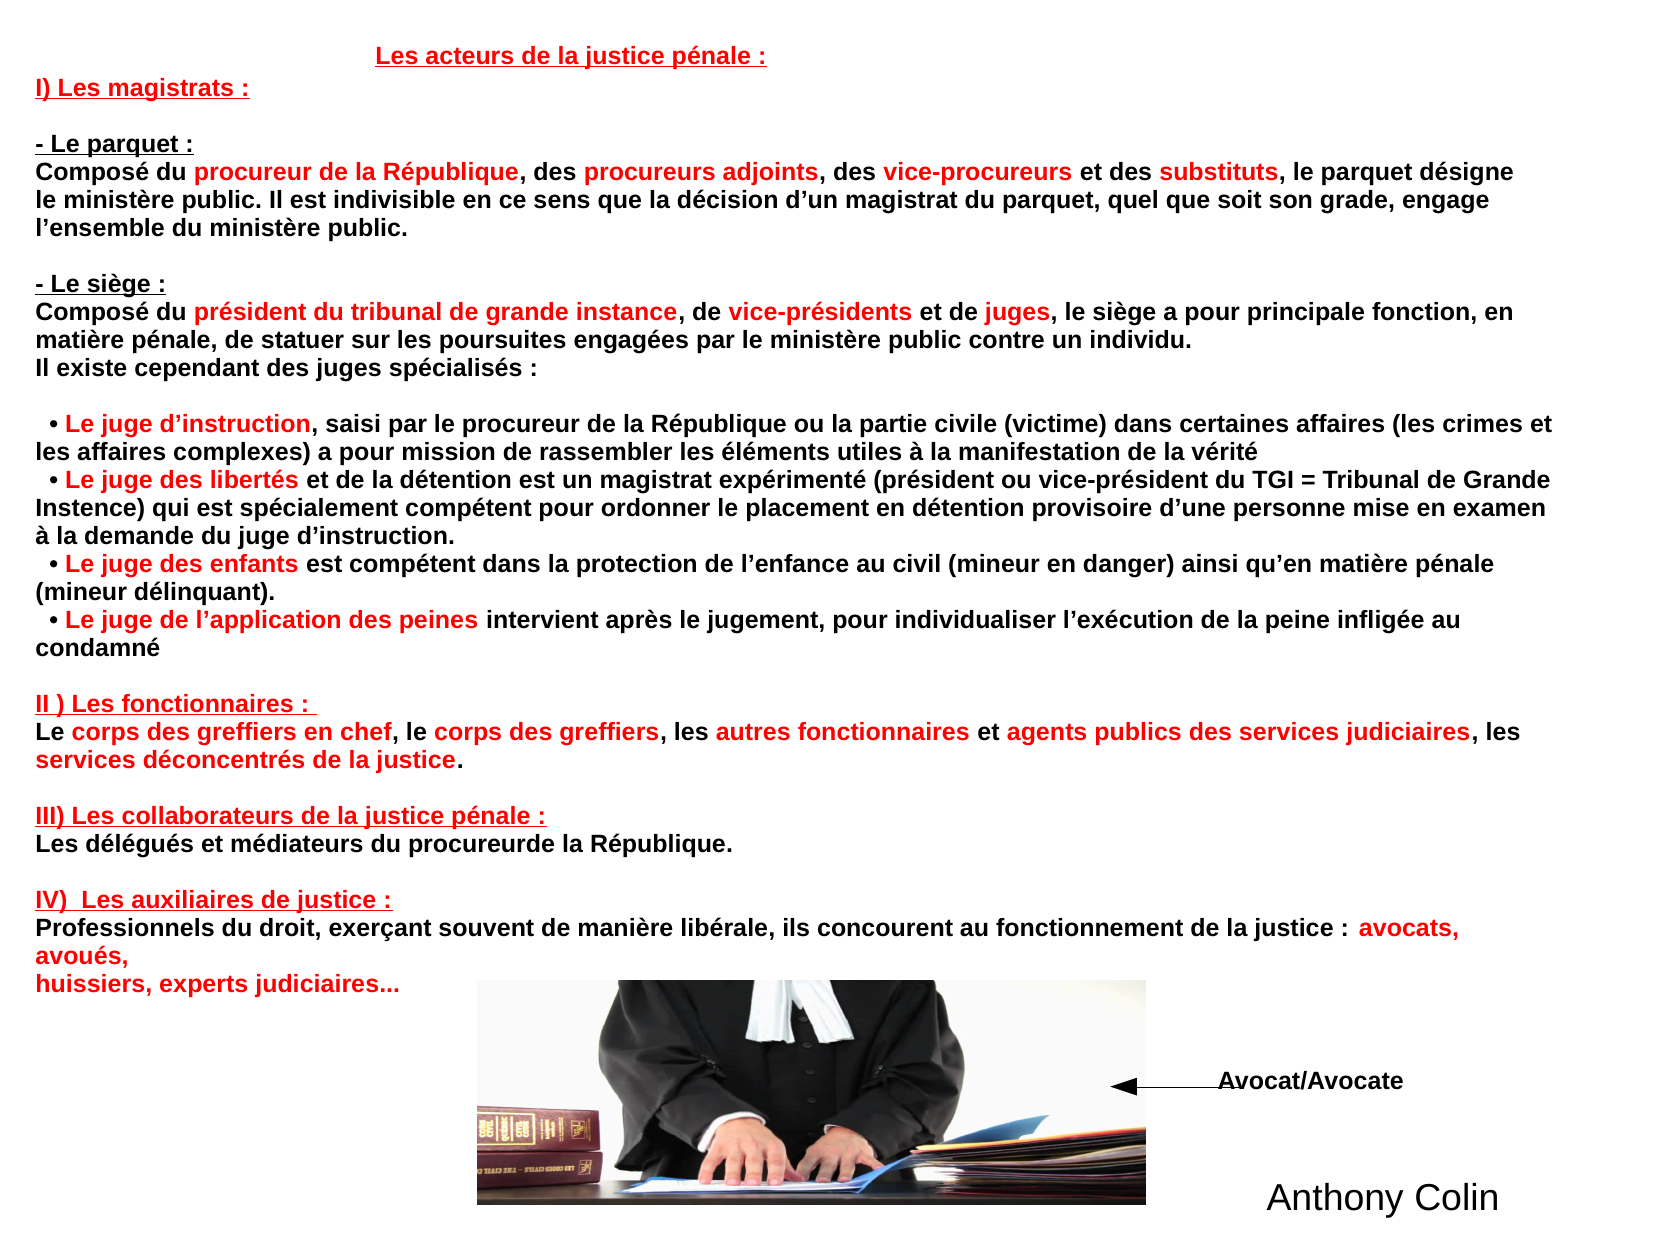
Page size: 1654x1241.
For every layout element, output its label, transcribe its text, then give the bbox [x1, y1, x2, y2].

picture [477, 980, 1146, 1205]
text_box Avocat/Avocate [1263, 1039, 1359, 1123]
text_box Anthony Colin [1251, 1169, 1654, 1227]
subtitle Les acteurs de la justice pénale : I) Les magistrats : - Le parquet : Composé du procureur de la République, des procureurs adjoints, des vice-procureurs et des substituts, le parquet désigne le ministère public. Il est indivisible en ce sens que la décision d’un magistrat du parquet, quel que soit son grade, engage l’ensemble du ministère public. - Le siège : Composé du président du tribunal de grande instance, de vice-présidents et de juges, le siège a pour principale fonction, en matière pénale, de statuer sur les poursuites engagées par le ministère public contre un individu. Il existe cependant des juges spécialisés : • Le juge d’instruction, saisi par le procureur de la République ou la partie civile (victime) dans certaines affaires (les crimes et les affaires complexes) a pour mission de rassembler les éléments utiles à la manifestation de la vérité • Le juge des libertés et de la détention est un magistrat expérimenté (président ou vice-président du TGI = Tribunal de Grande Instence) qui est spécialement compétent pour ordonner le placement en détention provisoire d’une personne mise en examen à la demande du juge d’instruction. • Le juge des enfants est compétent dans la protection de l’enfance au civil (mineur en danger) ainsi qu’en matière pénale (mineur délinquant). • Le juge de l’application des peines intervient après le jugement, pour individualiser l’exécution de la peine infligée au condamné II ) Les fonctionnaires : Le corps des greffiers en chef, le corps des greffiers, les autres fonctionnaires et agents publics des services judiciaires, les services déconcentrés de la justice. III) Les collaborateurs de la justice pénale : Les délégués et médiateurs du procureurde la République. IV) Les auxiliaires de justice : Professionnels du droit, exerçant souvent de manière libérale, ils concourent au fonctionnement de la justice : avocats, avoués, huissiers, experts judiciaires... [35, 36, 1560, 1111]
